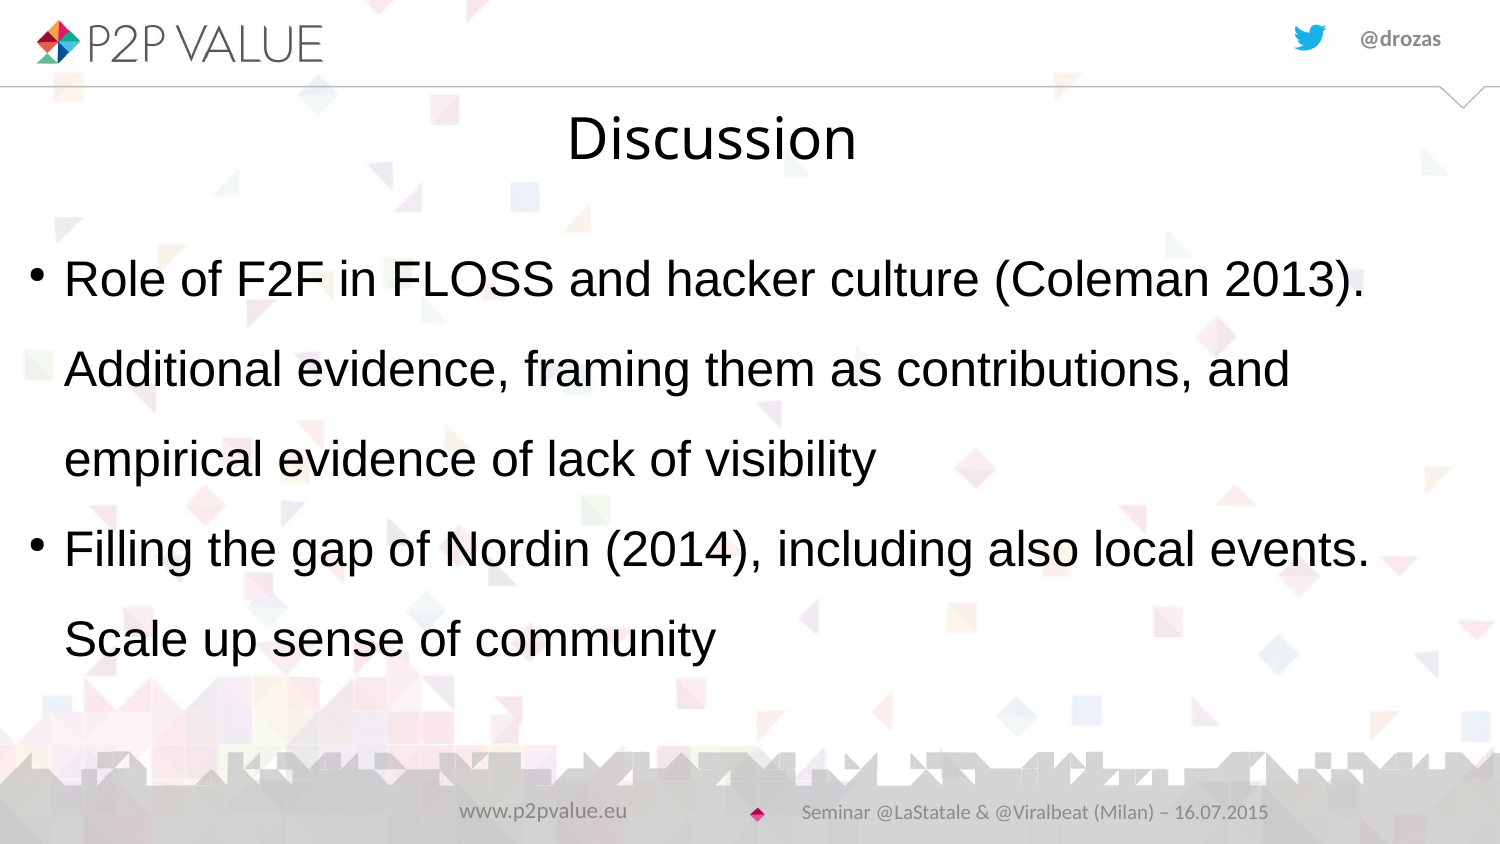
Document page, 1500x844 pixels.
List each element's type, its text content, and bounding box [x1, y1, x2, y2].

title Discussion [60, 92, 1366, 181]
text_box www.p2pvalue.eu [453, 789, 672, 829]
text_box @drozas [1333, 15, 1455, 60]
picture [0, 0, 1500, 844]
text_box Seminar @LaStatale & @Viralbeat (Milan) – 16.07.2015 [788, 788, 1481, 834]
subtitle Role of F2F in FLOSS and hacker culture (Coleman 2013). Additional evidence, framing them as contributions, and empirical evidence of lack of visibility Filling the gap of Nordin (2014), including also local events. Scale up sense of community [15, 210, 1496, 766]
